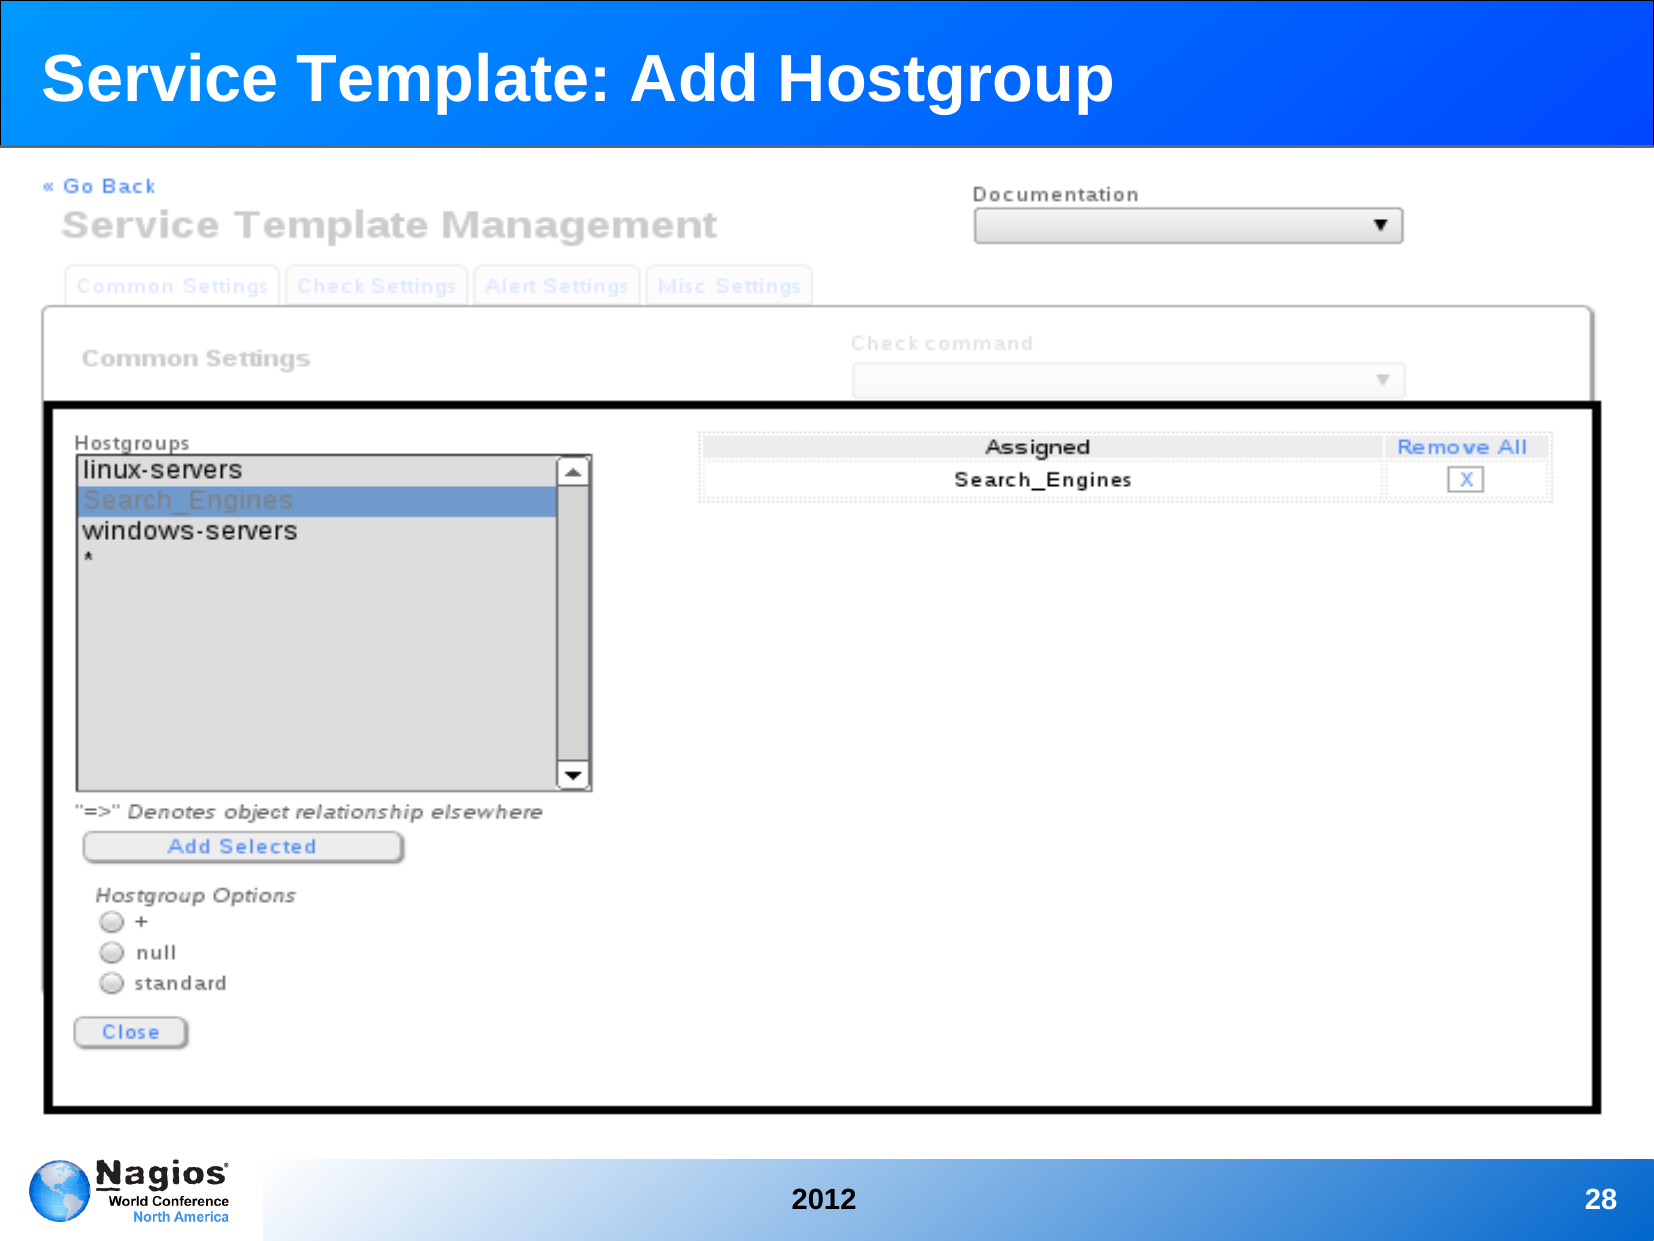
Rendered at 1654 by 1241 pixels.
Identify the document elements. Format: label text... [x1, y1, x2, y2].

title Service Template: Add Hostgroup [41, 36, 1530, 120]
picture [29, 1159, 229, 1235]
picture [19, 165, 1618, 1131]
